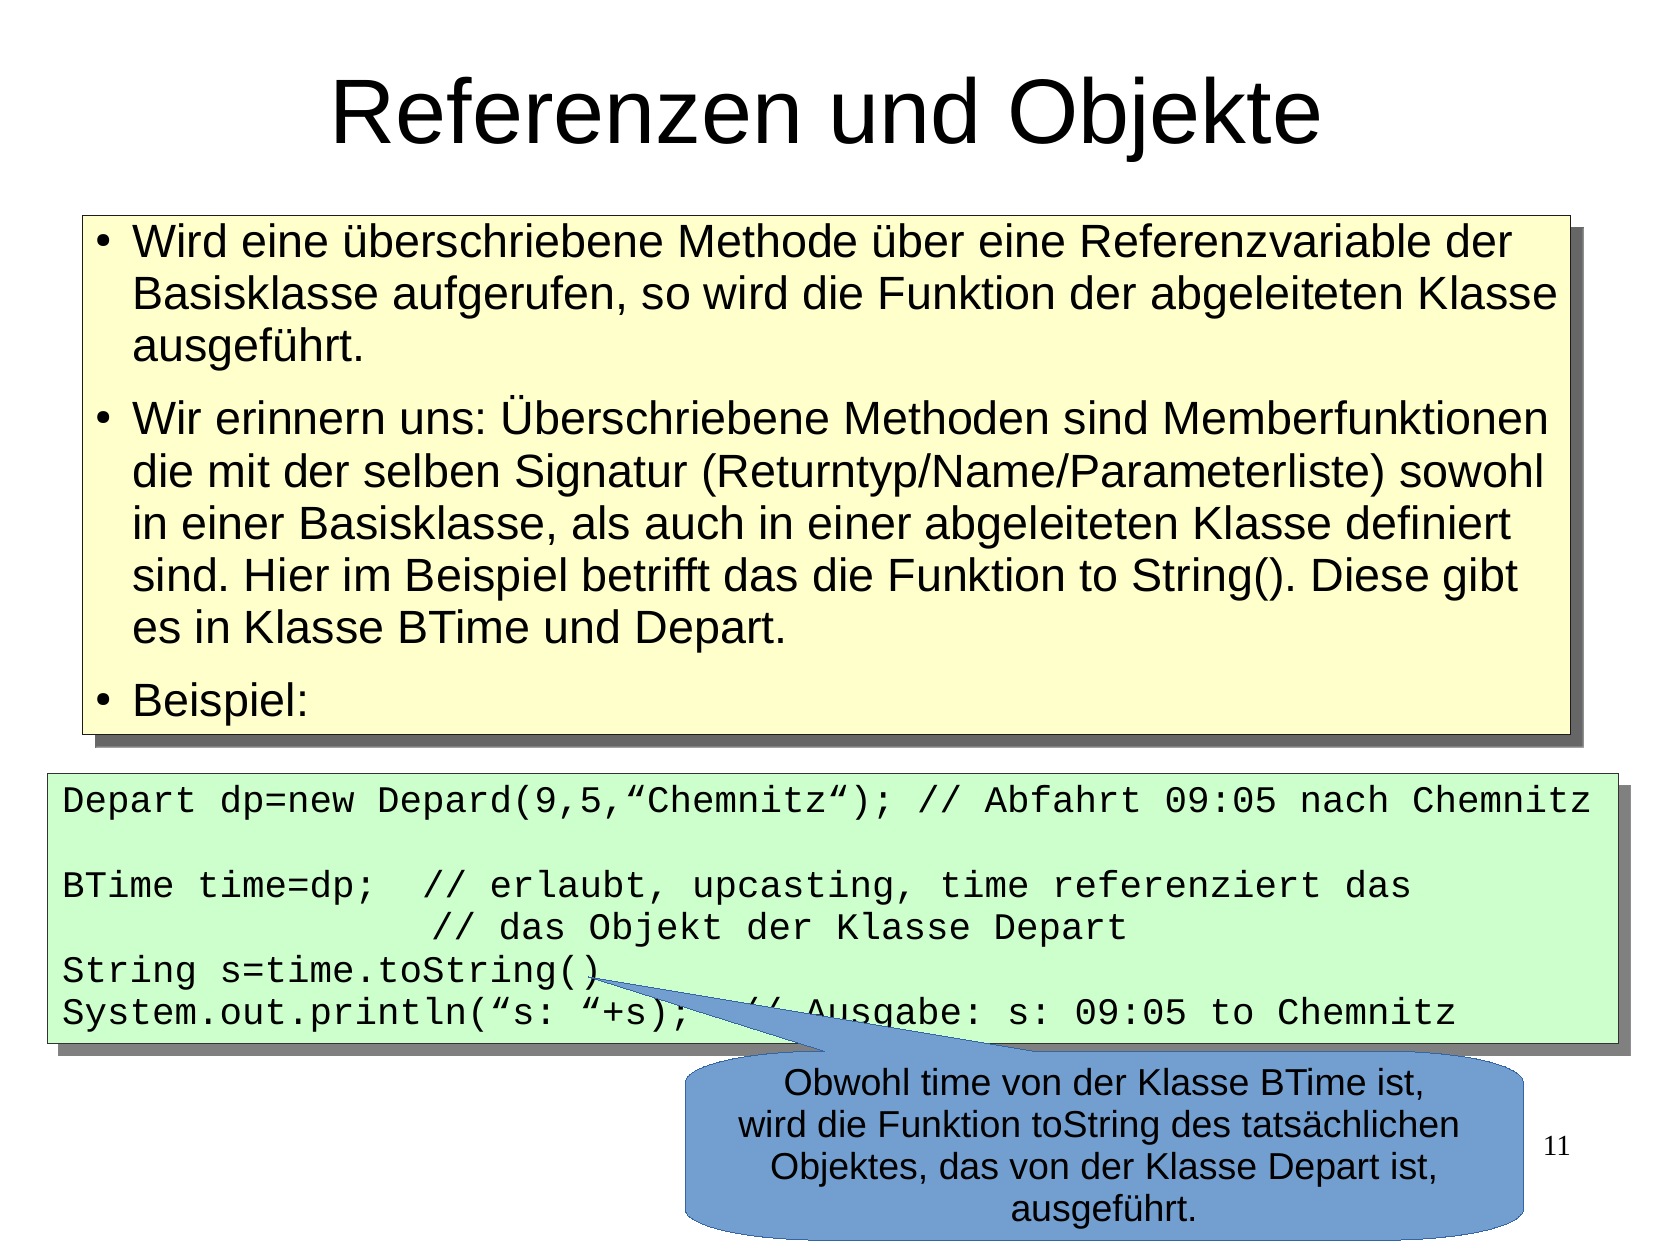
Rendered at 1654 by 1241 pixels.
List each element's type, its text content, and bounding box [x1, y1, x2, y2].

list Wird eine überschriebene Methode über eine Referenzvariable der Basisklasse aufgerufen, so wird die Funktion der abgeleiteten Klasse ausgeführt. Wir erinnern uns: Überschriebene Methoden sind Memberfunktionen die mit der selben Signatur (Returntyp/Name/Parameterliste) sowohl in einer Basisklasse, als auch in einer abgeleiteten Klasse definiert sind. Hier im Beispiel betrifft das die Funktion to String(). Diese gibt es in Klasse BTime und Depart. Beispiel: [82, 215, 1571, 735]
text_box Obwohl time von der Klasse BTime ist, wird die Funktion toString des tatsächlichen Objektes, das von der Klasse Depart ist, ausgeführt. [588, 976, 1524, 1241]
text_box Depart dp=new Depard(9,5,“Chemnitz“); // Abfahrt 09:05 nach Chemnitz BTime time=dp; // erlaubt, upcasting, time referenziert das // das Objekt der Klasse Depart String s=time.toString() System.out.println(“s: “+s); // Ausgabe: s: 09:05 to Chemnitz [47, 773, 1619, 1044]
title Referenzen und Objekte [82, 8, 1571, 215]
